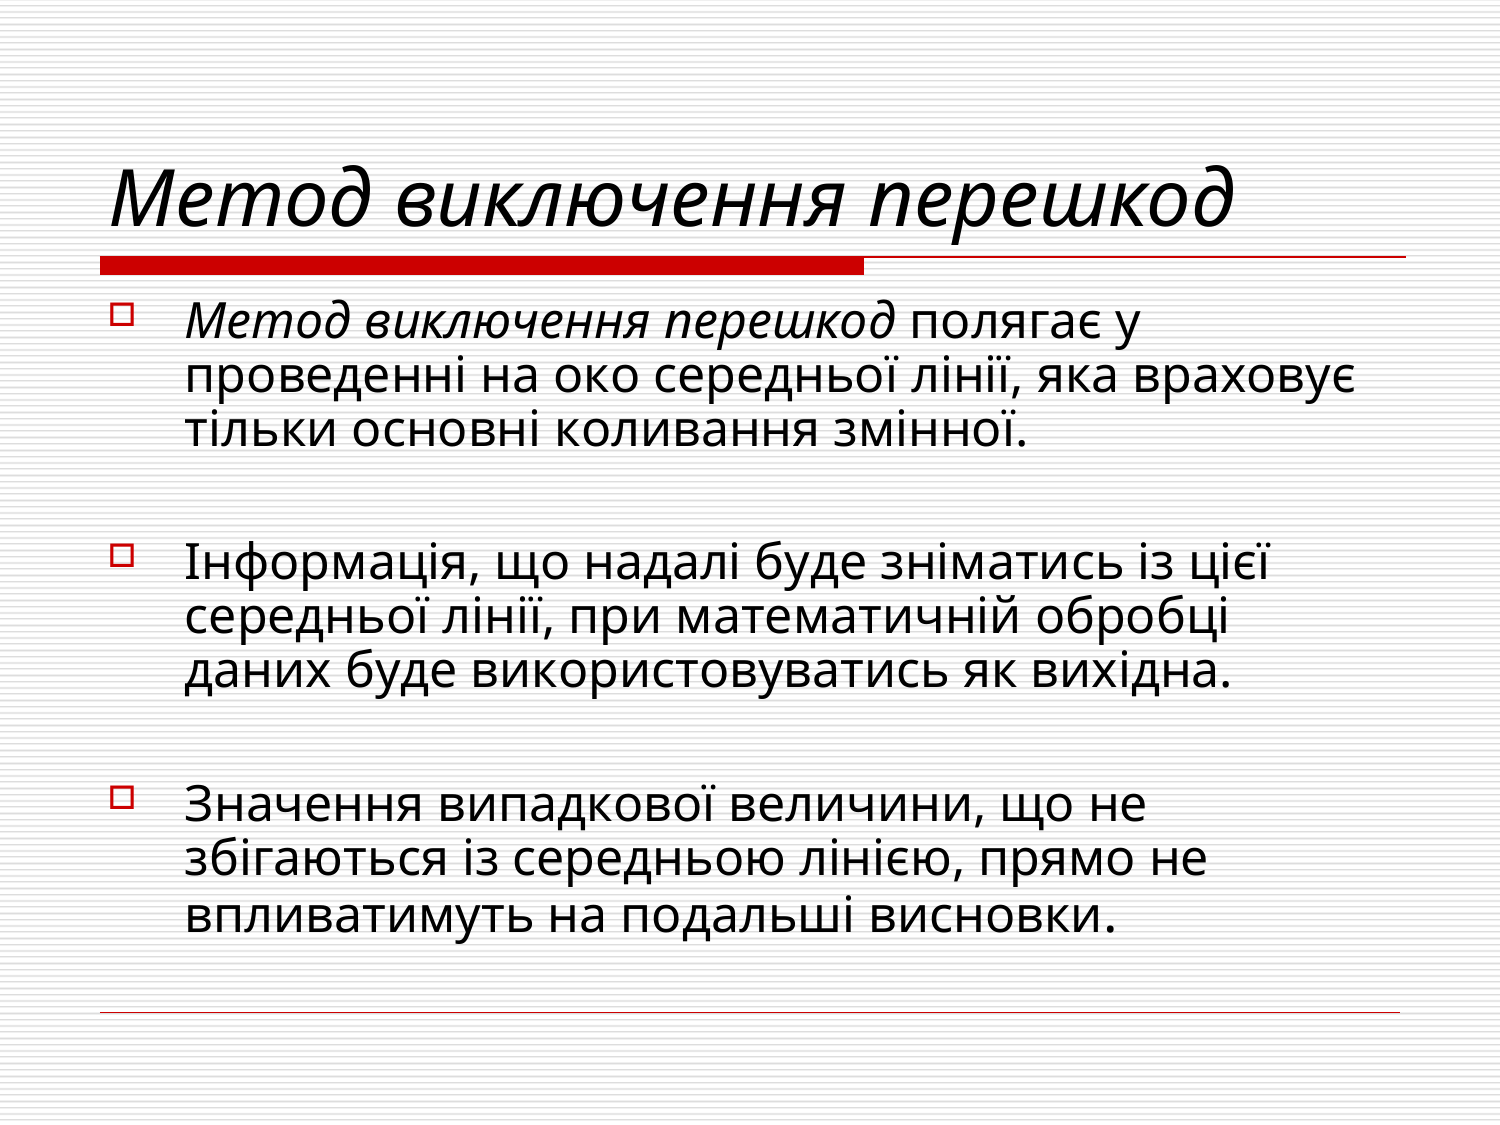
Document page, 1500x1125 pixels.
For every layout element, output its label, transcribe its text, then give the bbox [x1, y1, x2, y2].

picture [0, 0, 1500, 1125]
title Метод виключення перешкод [94, 49, 1407, 250]
list Метод виключення перешкод полягає у проведенні на око середньої лінії, яка враховує тільки основні коливання змінної. Інформація, що надалі буде зніматись із цієї середньої лінії, при математичній обробці даних буде використовуватись як вихідна. Значення випадкової величини, що не збігаються із середньою лінією, прямо не впливатимуть на подальші висновки. [92, 287, 1406, 988]
